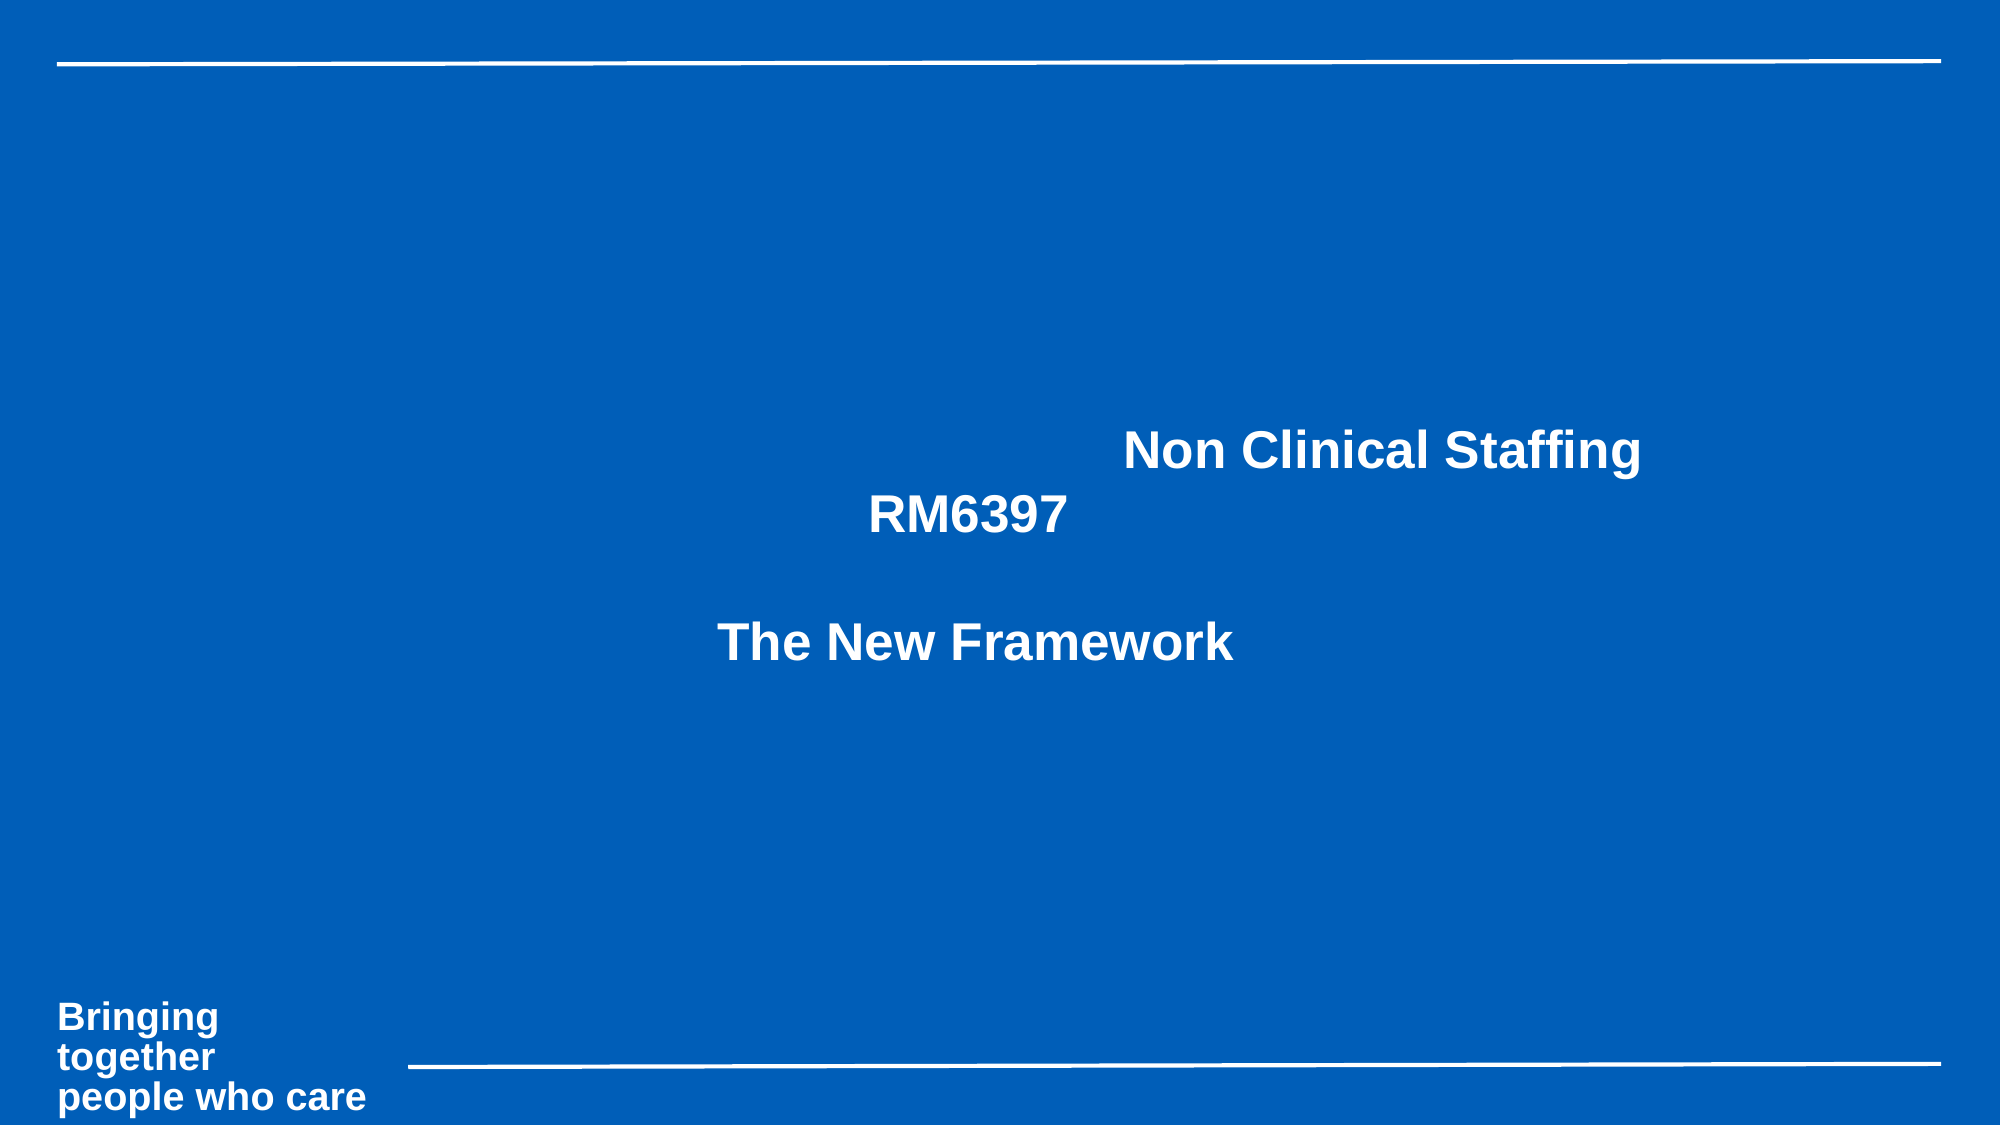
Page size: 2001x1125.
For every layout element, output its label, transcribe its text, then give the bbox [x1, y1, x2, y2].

text_box [0, 0, 2000, 1125]
text_box Bringing together people who care [56, 998, 382, 1068]
title Non Clinical Staffing RM6397 The New Framework [292, 415, 1658, 674]
